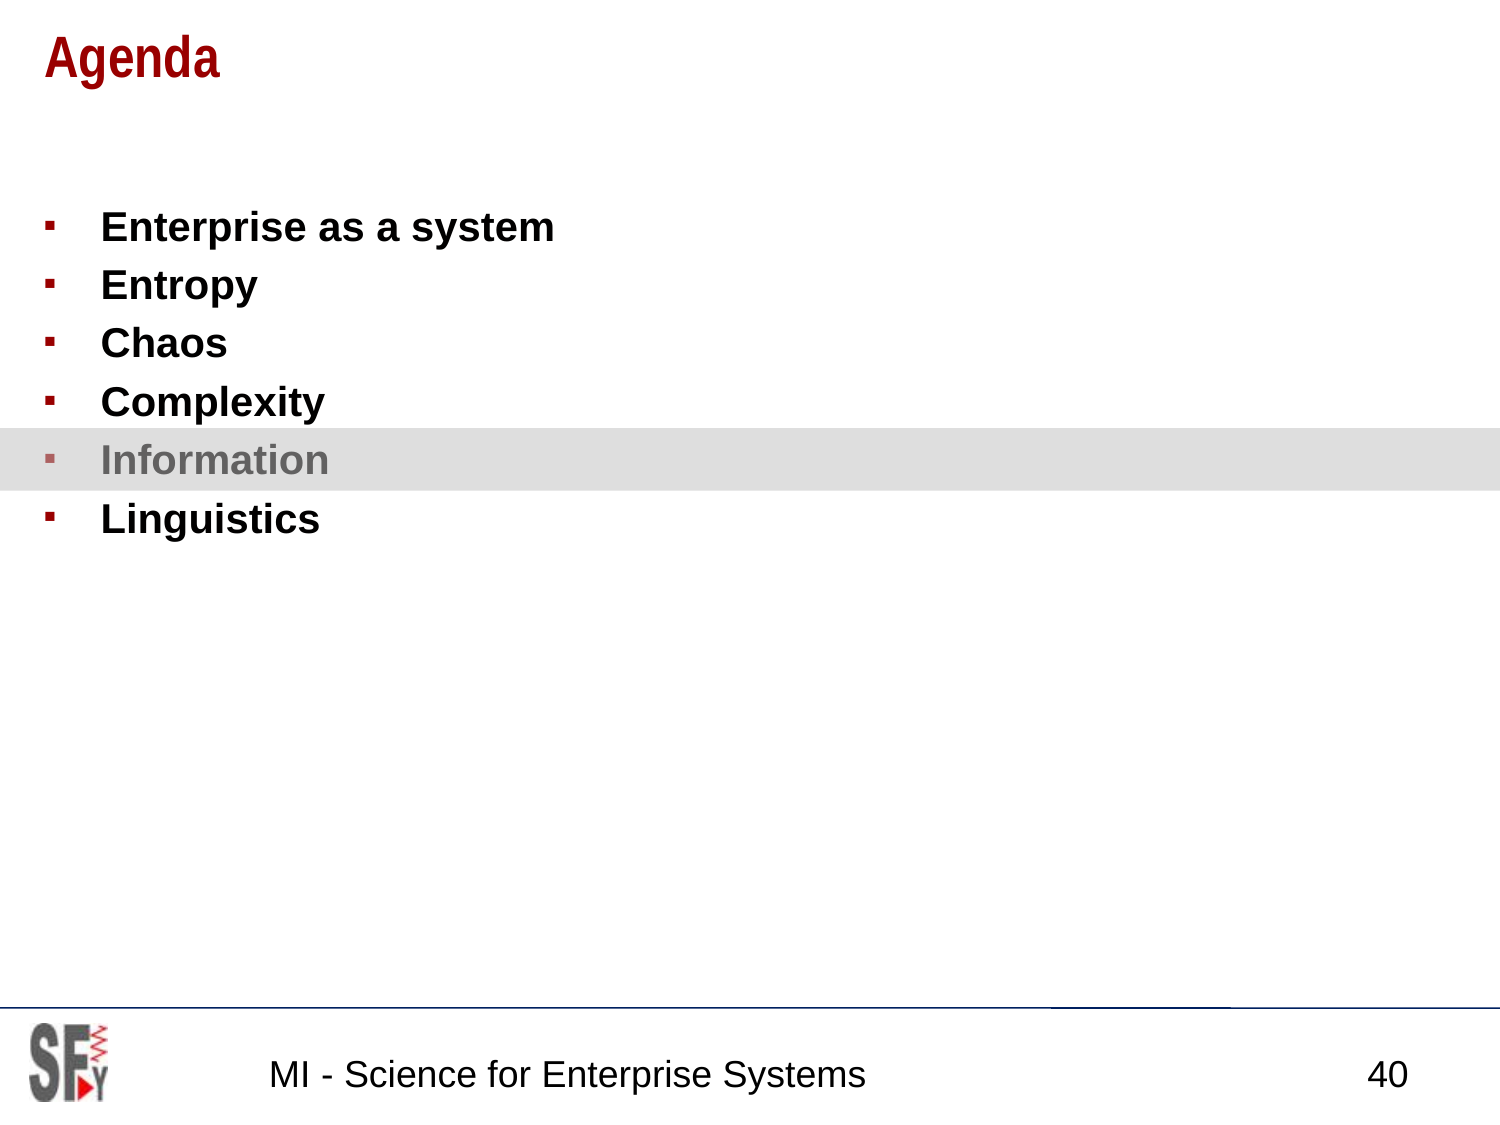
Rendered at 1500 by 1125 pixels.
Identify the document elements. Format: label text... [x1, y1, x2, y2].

list Enterprise as a system Entropy Chaos Complexity Information Linguistics [29, 184, 1471, 428]
title Agenda [29, 12, 1471, 138]
list Enterprise as a system Entropy Chaos Complexity Information Linguistics [29, 491, 1471, 988]
footer MI - Science for Enterprise Systems [253, 1034, 1336, 1103]
slide_number <numéro> [1352, 1034, 1490, 1103]
picture [29, 1023, 108, 1102]
text_box [0, 428, 1500, 491]
